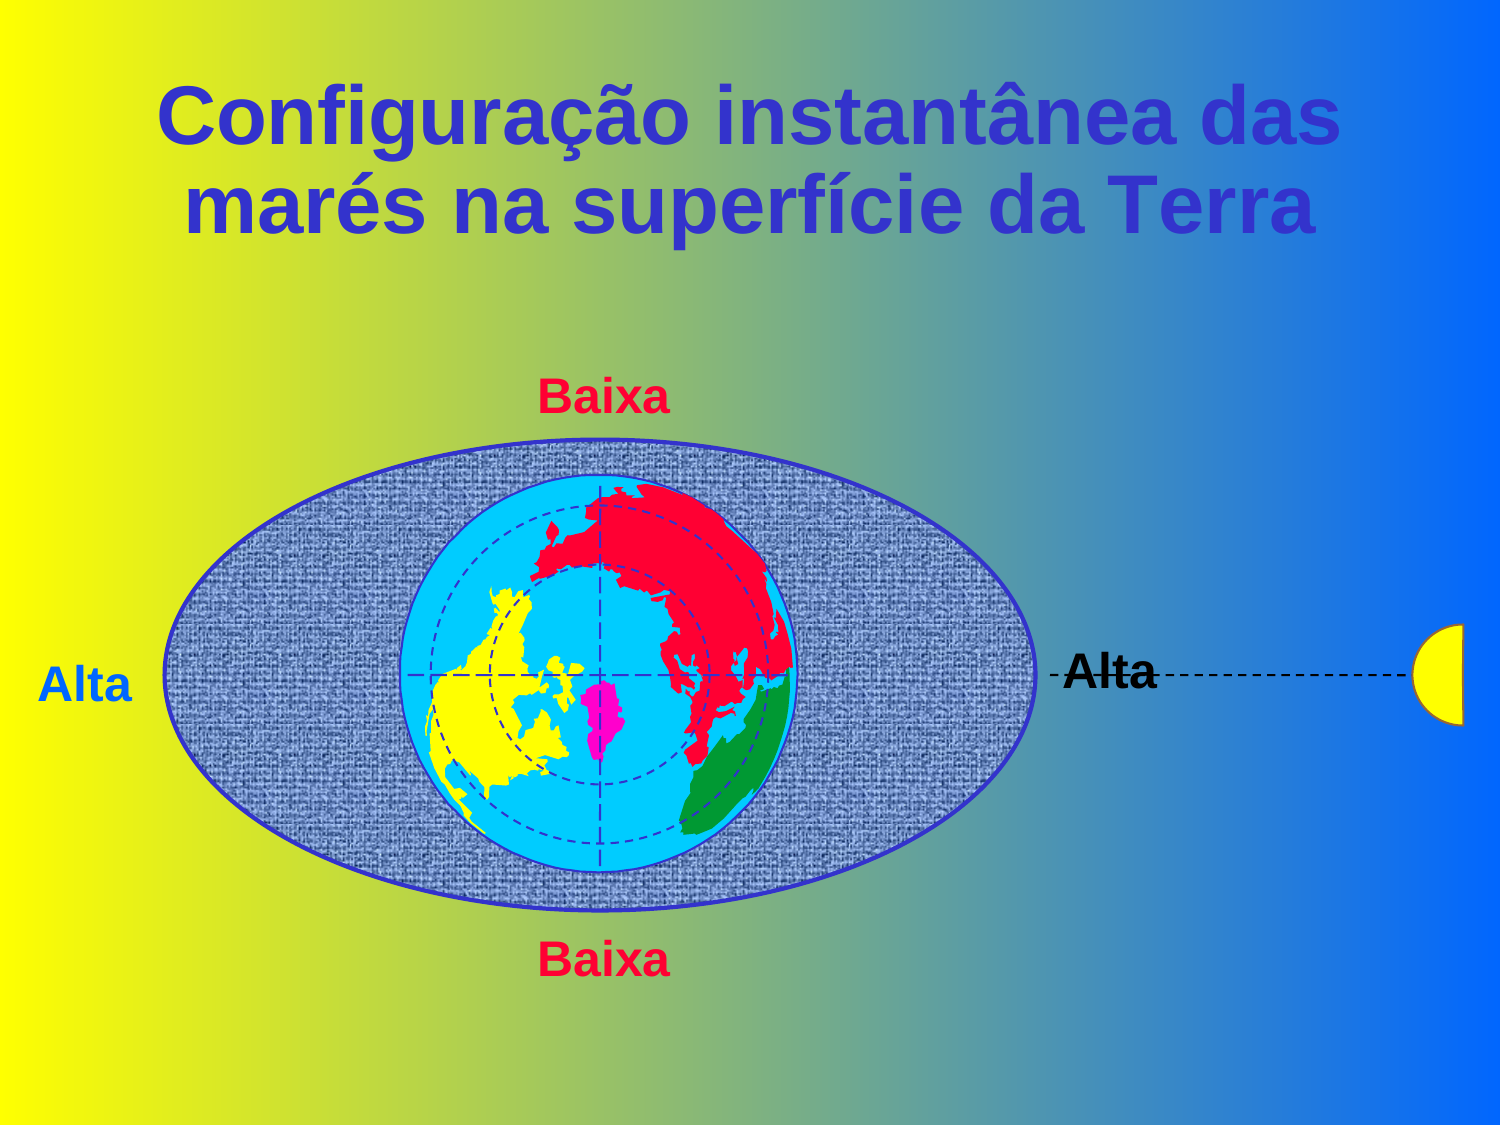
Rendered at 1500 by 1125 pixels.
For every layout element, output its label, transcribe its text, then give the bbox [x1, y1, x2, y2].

text_box Baixa [522, 359, 687, 433]
text_box Baixa [522, 922, 687, 996]
text_box [1412, 624, 1464, 726]
title Configuração instantânea das marés na superfície da Terra [37, 37, 1463, 288]
text_box Alta [22, 647, 148, 721]
text_box [164, 439, 1036, 911]
text_box Alta [1047, 634, 1173, 708]
